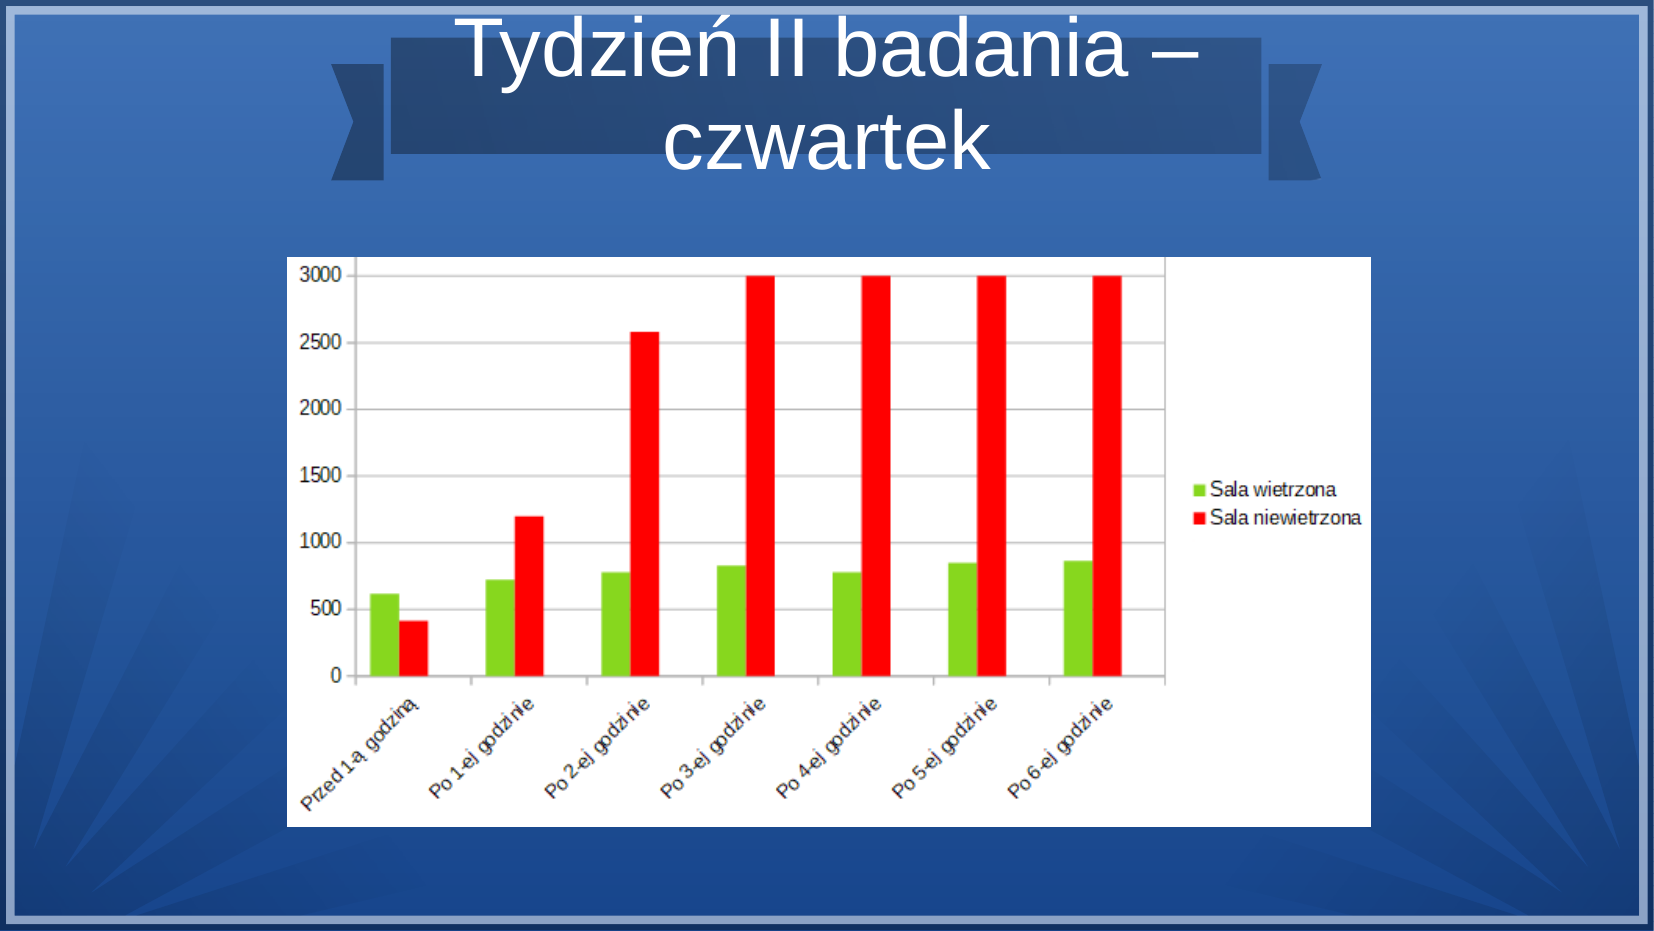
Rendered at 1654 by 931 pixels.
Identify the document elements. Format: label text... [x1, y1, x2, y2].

title Tydzień II badania – czwartek [389, 1, 1264, 188]
picture [287, 257, 1371, 827]
